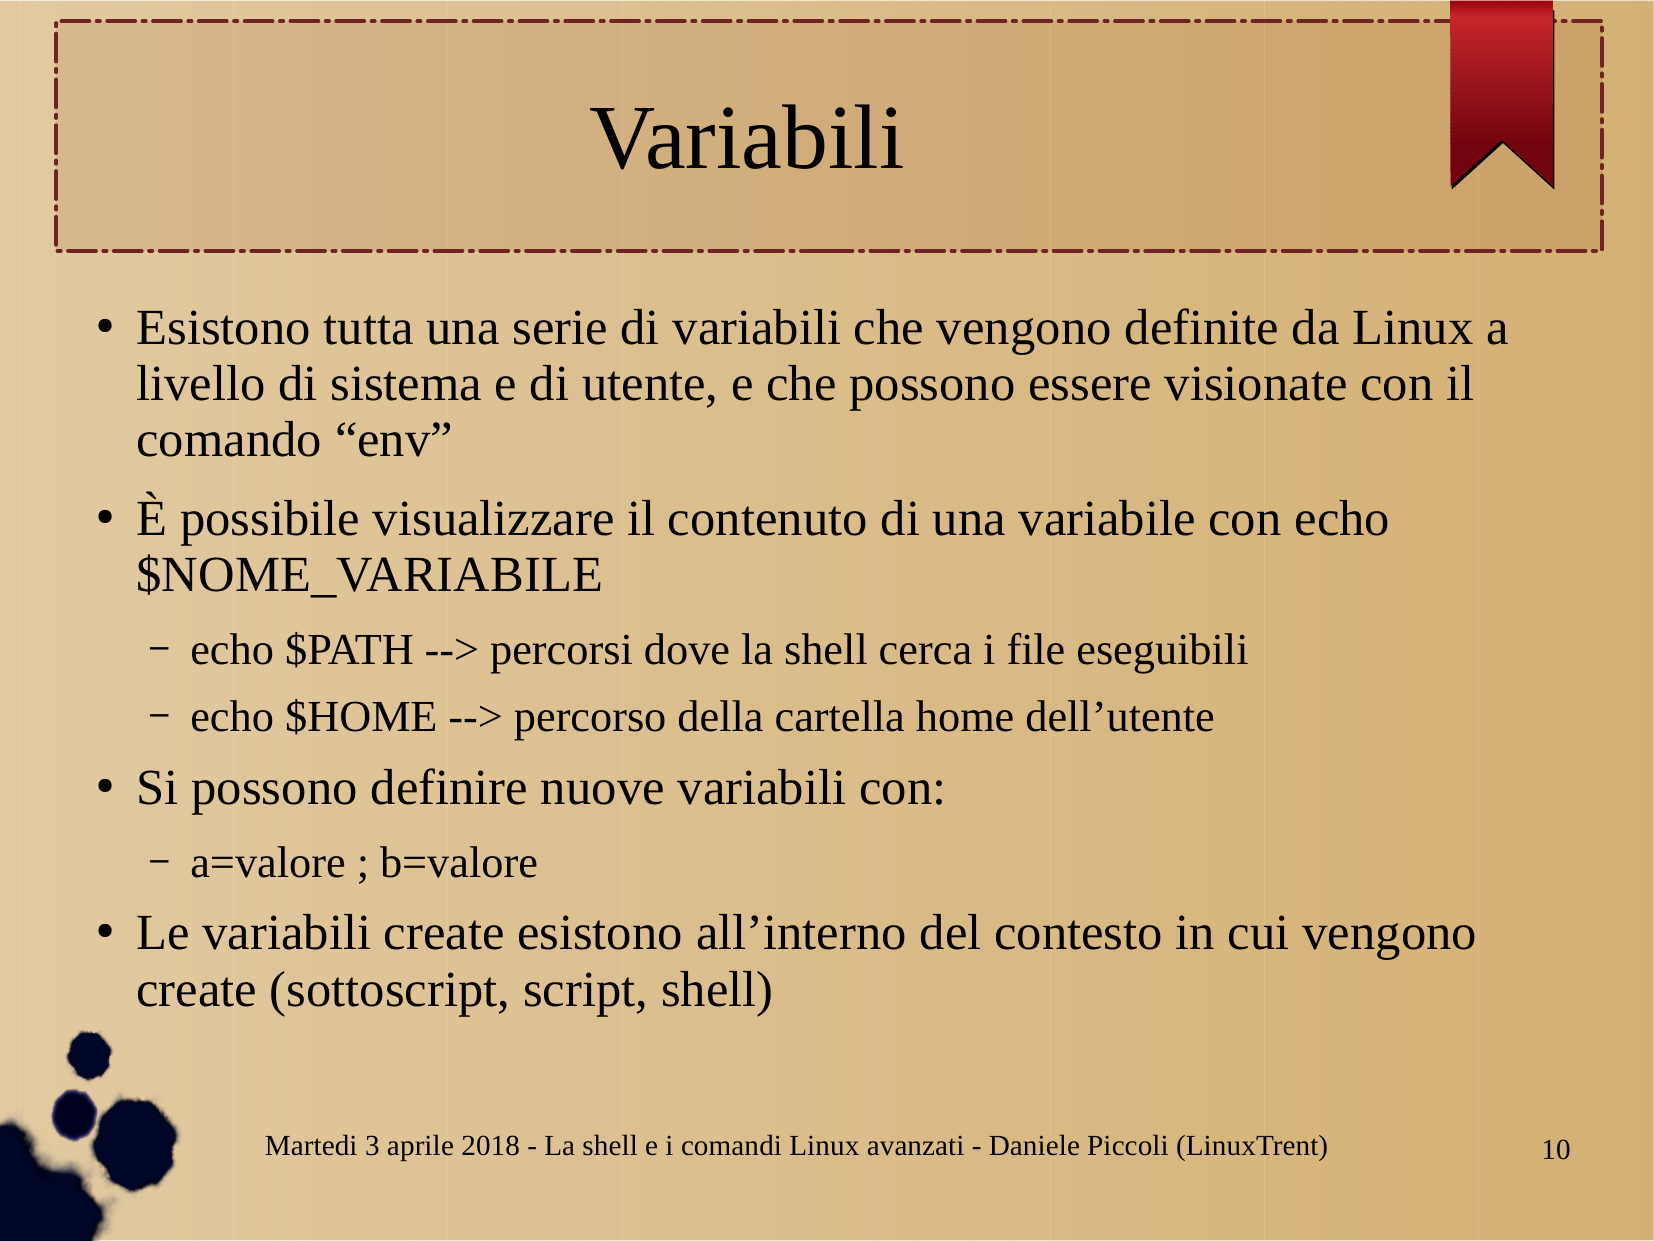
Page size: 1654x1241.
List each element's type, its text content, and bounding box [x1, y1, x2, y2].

list Esistono tutta una serie di variabili che vengono definite da Linux a livello di sistema e di utente, e che possono essere visionate con il comando “env” È possibile visualizzare il contenuto di una variabile con echo $NOME_VARIABILE echo $PATH --> percorsi dove la shell cerca i file eseguibili echo $HOME --> percorso della cartella home dell’utente Si possono definire nuove variabili con: a=valore ; b=valore Le variabili create esistono all’interno del contesto in cui vengono create (sottoscript, script, shell) [82, 299, 1571, 1019]
title Variabili [82, 47, 1412, 229]
